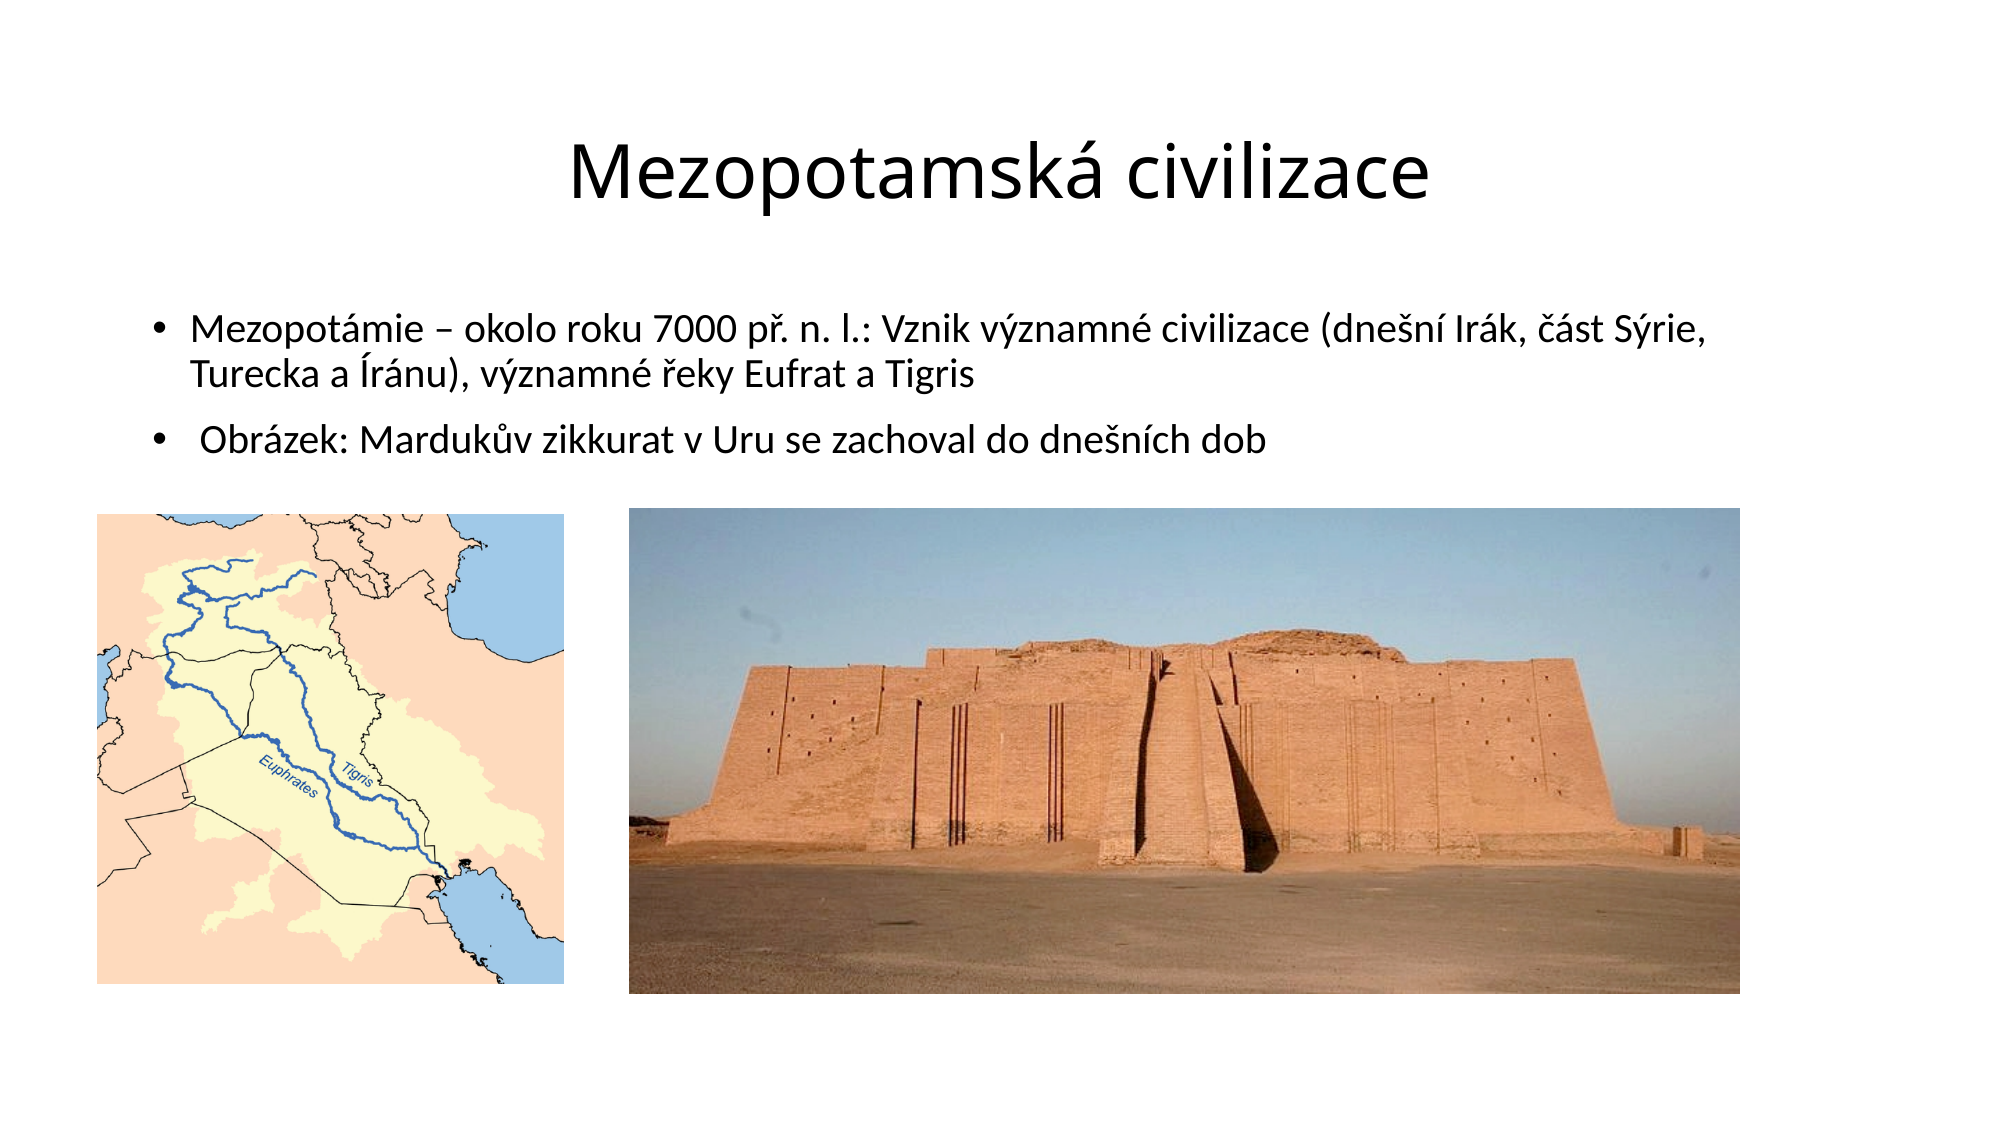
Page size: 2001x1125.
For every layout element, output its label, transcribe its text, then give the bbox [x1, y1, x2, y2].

picture [629, 508, 1740, 994]
title Mezopotamská civilizace [137, 59, 1863, 278]
picture [97, 514, 564, 984]
list Mezopotámie – okolo roku 7000 př. n. l.: Vznik významné civilizace (dnešní Irák, část Sýrie, Turecka a Íránu), významné řeky Eufrat a Tigris Obrázek: Mardukův zikkurat v Uru se zachoval do dnešních dob [137, 299, 1863, 1014]
